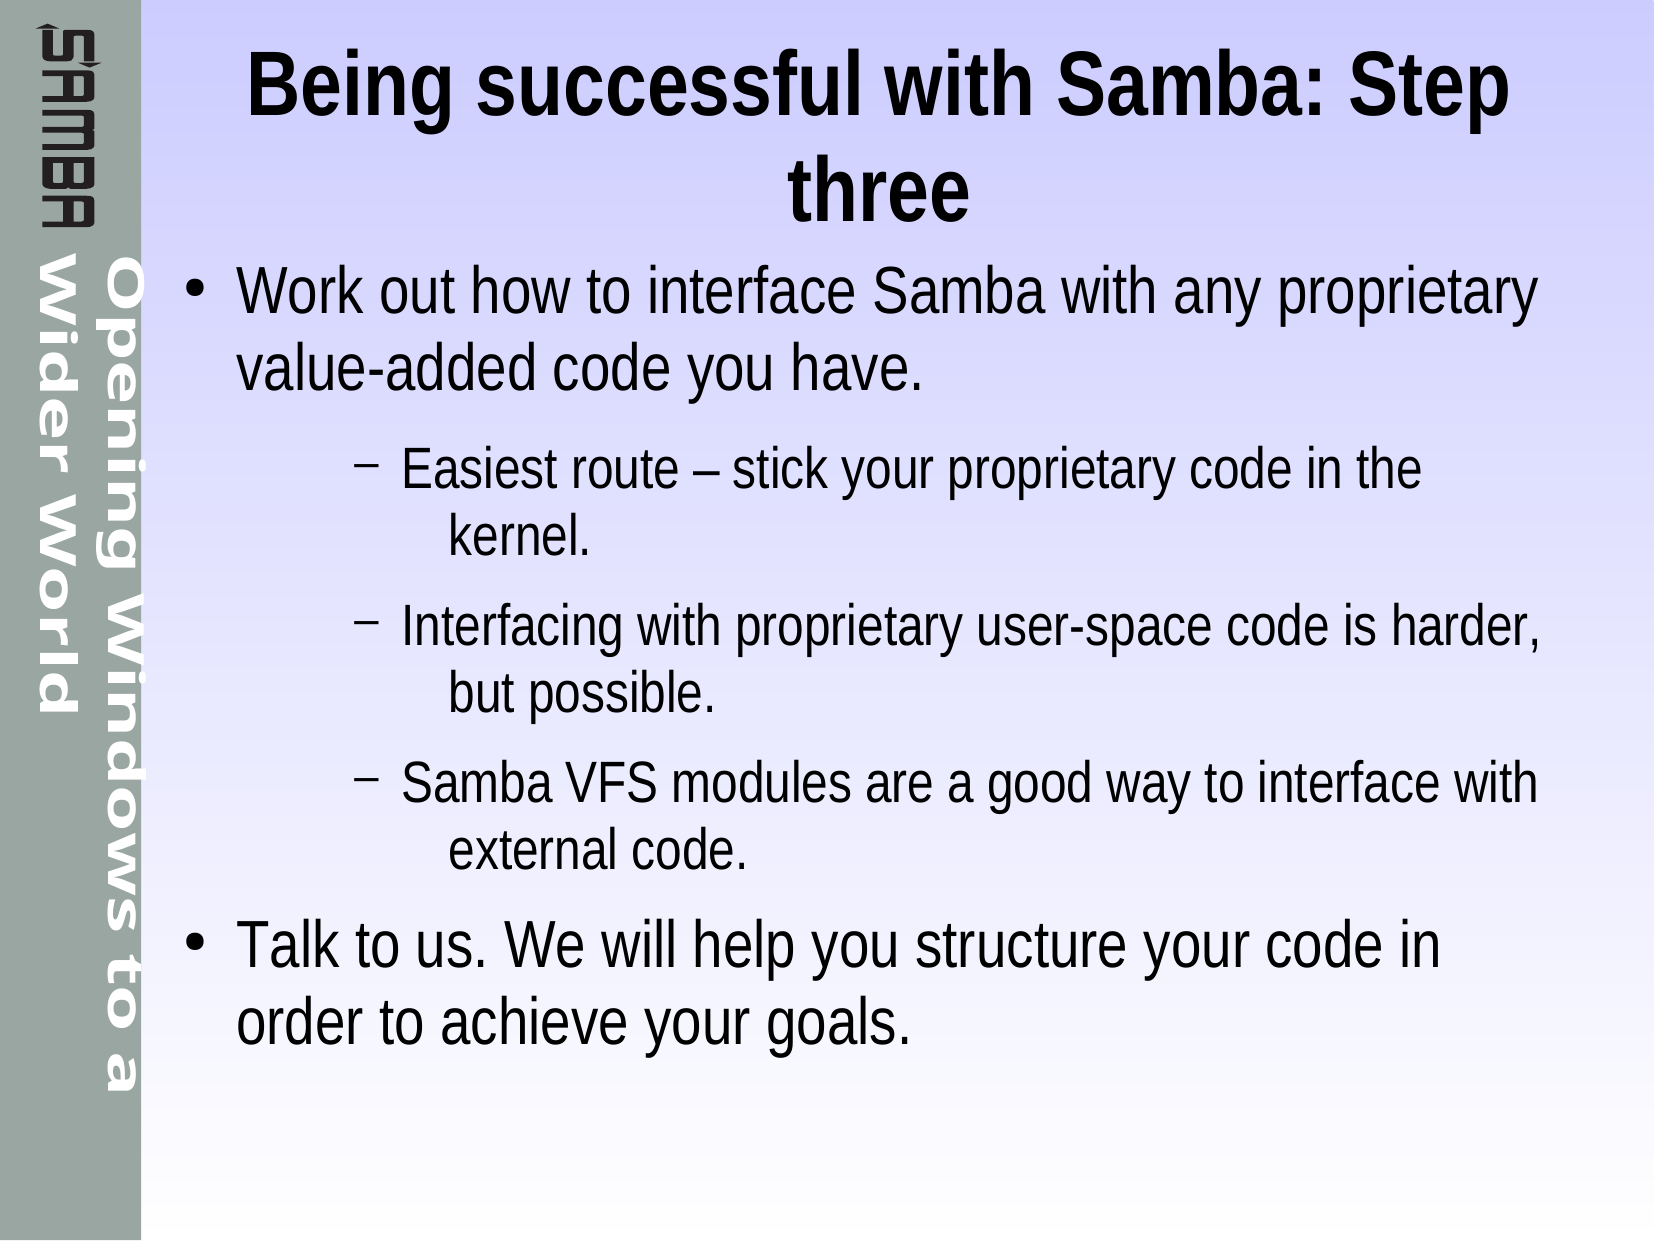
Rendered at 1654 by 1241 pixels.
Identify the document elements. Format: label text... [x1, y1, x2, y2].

title Being successful with Samba: Step three [173, 28, 1586, 243]
list Work out how to interface Samba with any proprietary value-added code you have. Easiest route – stick your proprietary code in the kernel. Interfacing with proprietary user-space code is harder, but possible. Samba VFS modules are a good way to interface with external code. Talk to us. We will help you structure your code in order to achieve your goals. [165, 250, 1578, 1225]
